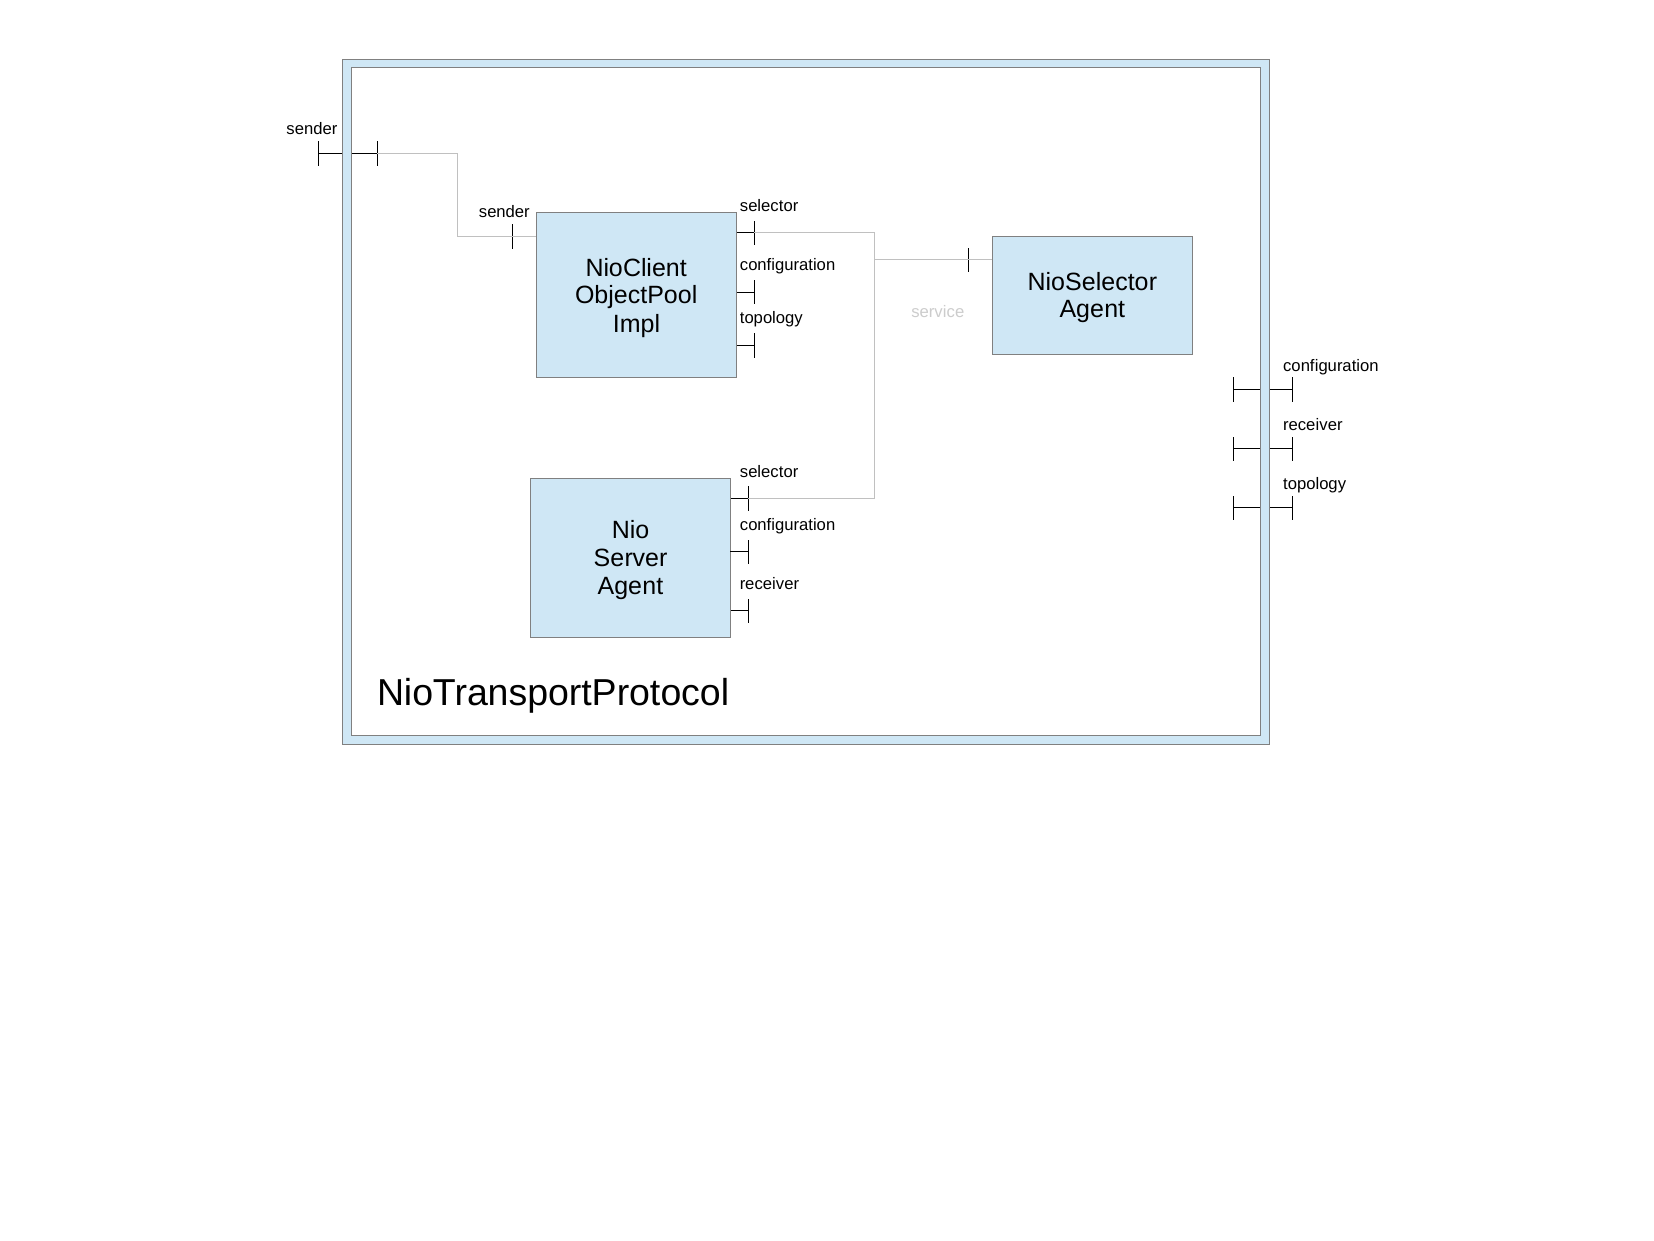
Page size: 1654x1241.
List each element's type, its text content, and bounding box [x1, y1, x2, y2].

text_box selector [736, 188, 802, 223]
text_box NioSelector Agent [992, 236, 1193, 355]
text_box configuration [737, 248, 839, 282]
text_box [342, 59, 1270, 745]
text_box NioClient ObjectPool Impl [536, 212, 737, 378]
text_box receiver [1280, 407, 1346, 442]
text_box configuration [736, 507, 839, 542]
text_box Nio Server Agent [530, 478, 731, 638]
text_box sender [283, 112, 341, 147]
text_box receiver [736, 566, 803, 601]
text_box topology [737, 301, 807, 336]
text_box topology [1280, 466, 1350, 501]
text_box configuration [1280, 348, 1382, 383]
text_box service [908, 295, 968, 330]
text_box sender [475, 194, 533, 229]
text_box NioTransportProtocol [374, 663, 733, 721]
text_box selector [736, 454, 802, 489]
